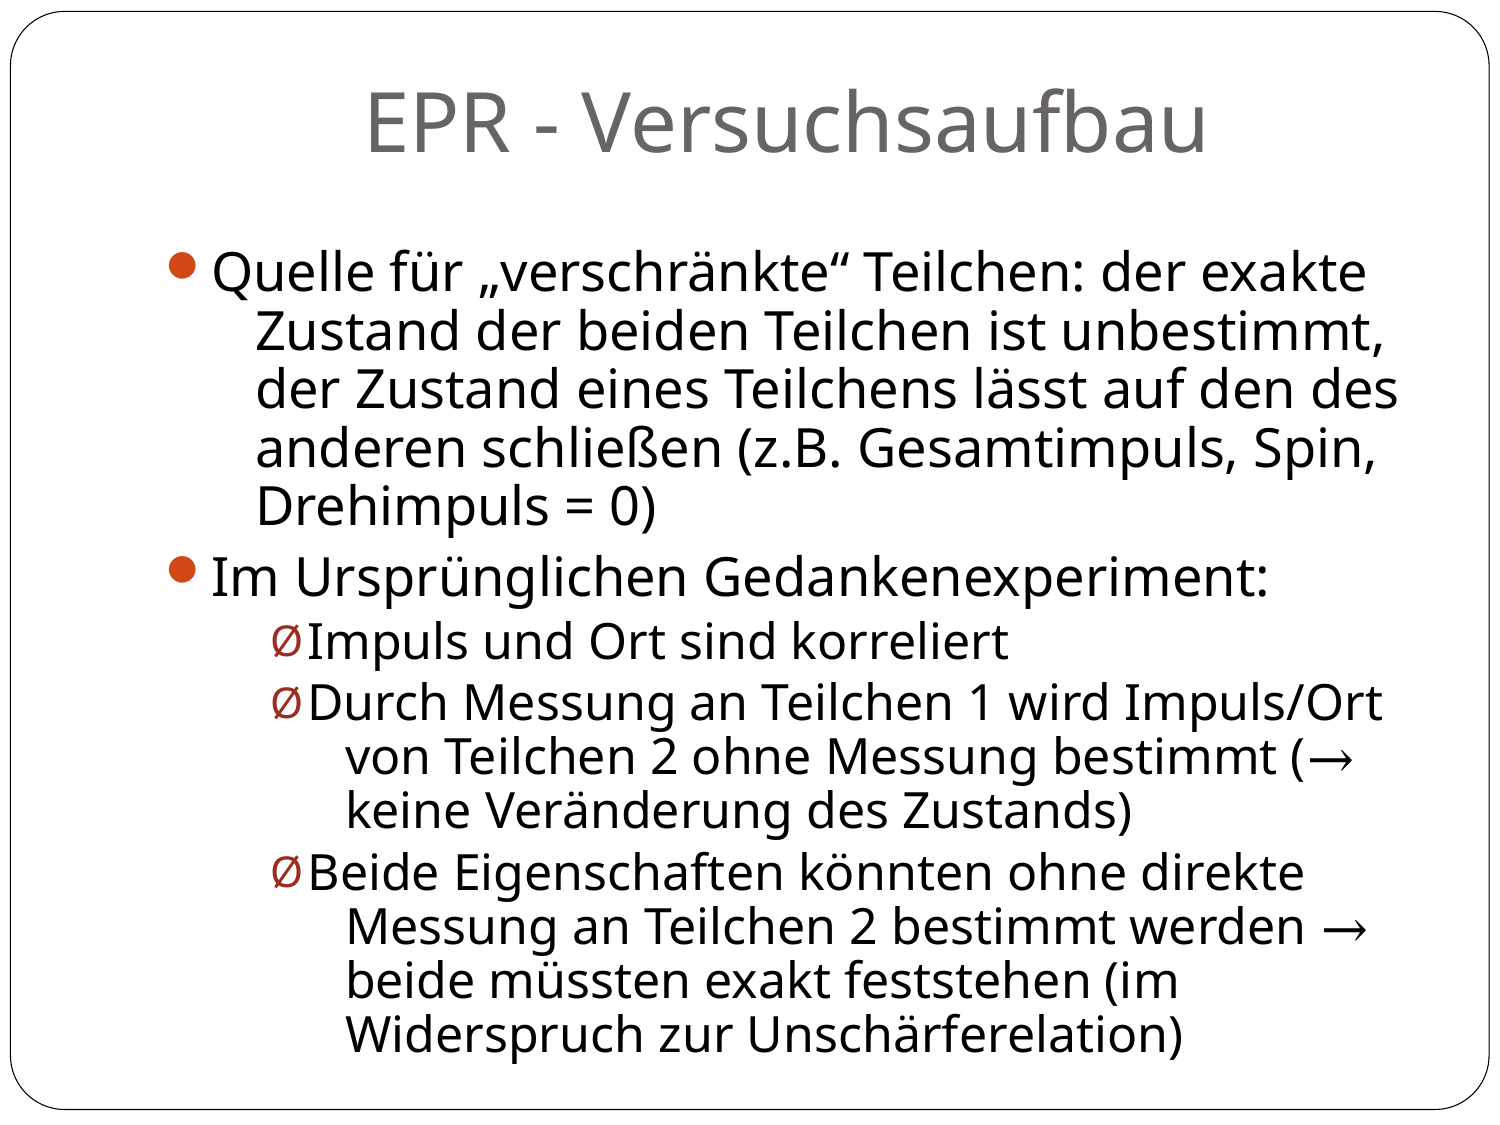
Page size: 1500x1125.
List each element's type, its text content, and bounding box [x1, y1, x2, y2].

list Quelle für „verschränkte“ Teilchen: der exakte Zustand der beiden Teilchen ist unbestimmt, der Zustand eines Teilchens lässt auf den des anderen schließen (z.B. Gesamtimpuls, Spin, Drehimpuls = 0) Im Ursprünglichen Gedankenexperiment: Impuls und Ort sind korreliert Durch Messung an Teilchen 1 wird Impuls/Ort von Teilchen 2 ohne Messung bestimmt (→ keine Veränderung des Zustands) Beide Eigenschaften könnten ohne direkte Messung an Teilchen 2 bestimmt werden → beide müssten exakt feststehen (im Widerspruch zur Unschärferelation) [150, 237, 1426, 1095]
title EPR - Versuchsaufbau [150, 45, 1426, 185]
